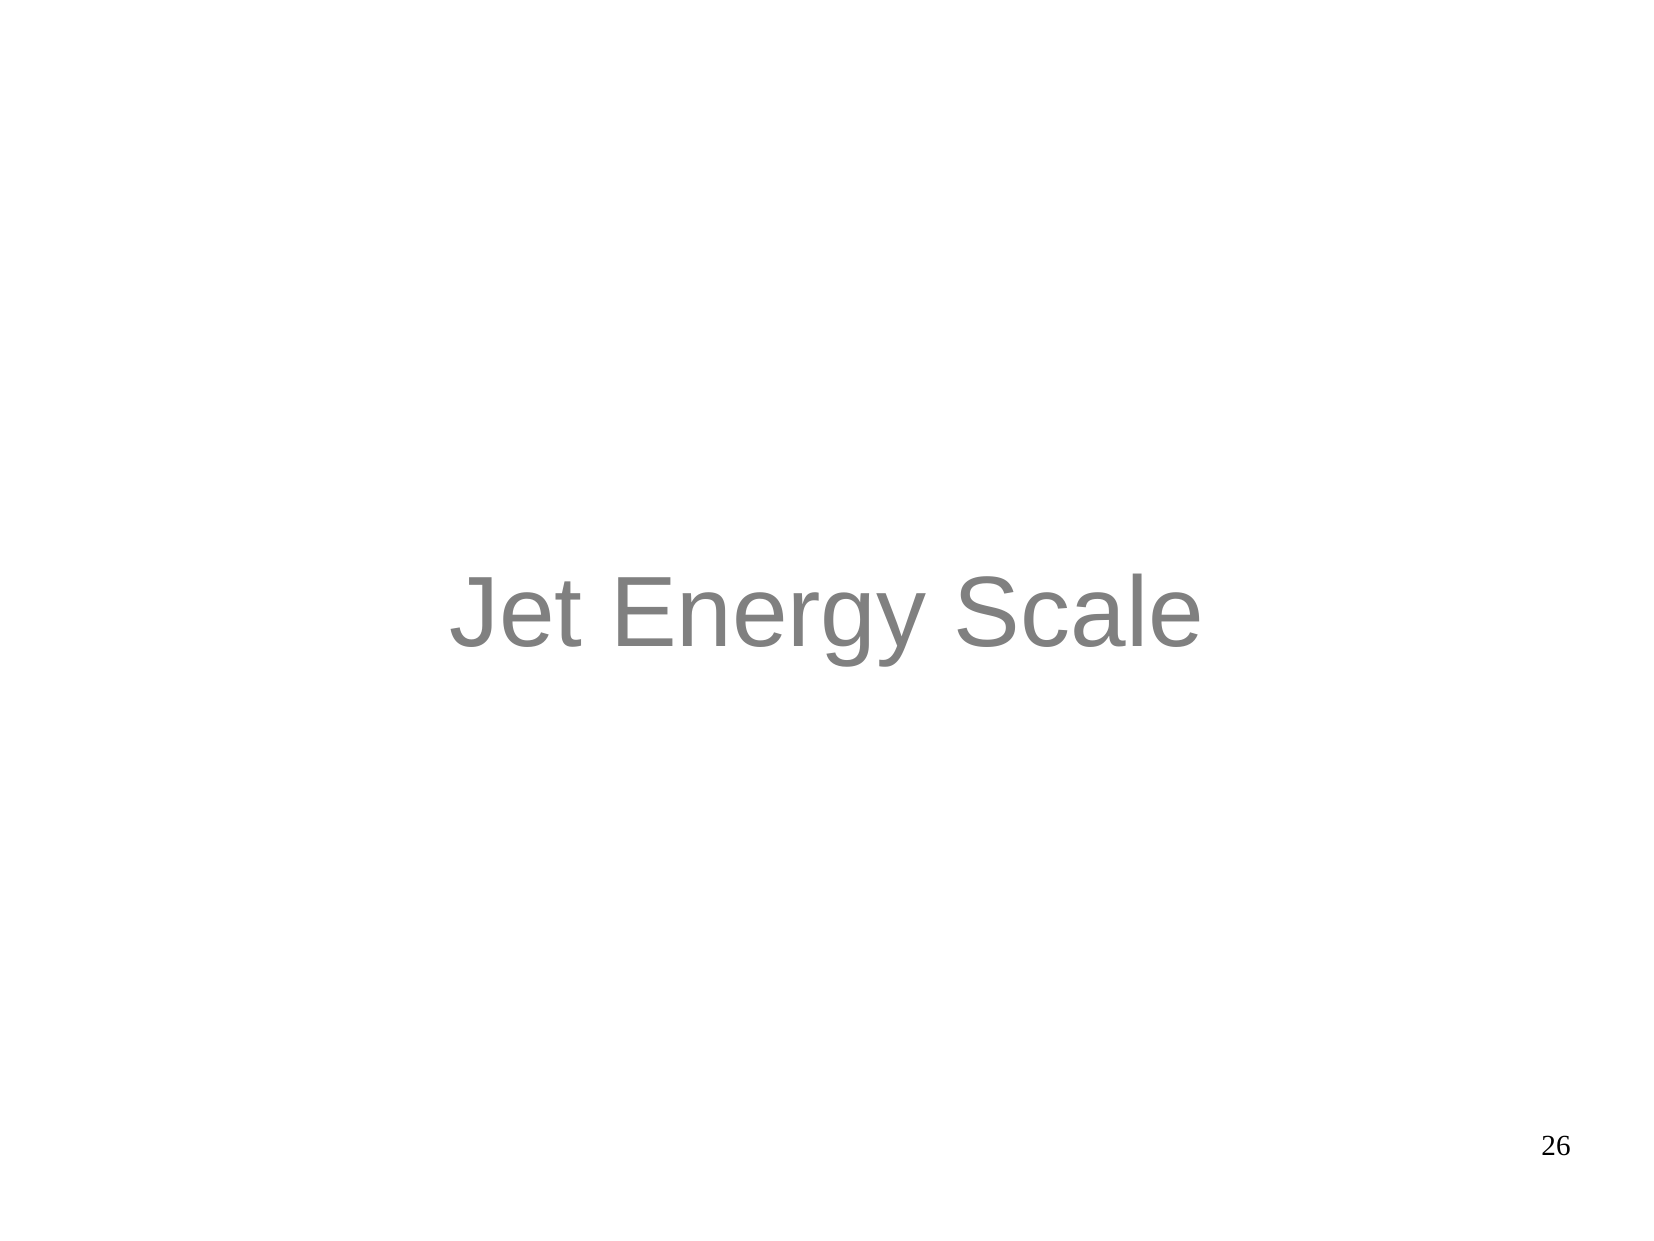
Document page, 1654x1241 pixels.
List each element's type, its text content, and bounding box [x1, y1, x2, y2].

title Jet Energy Scale [0, 552, 1654, 672]
